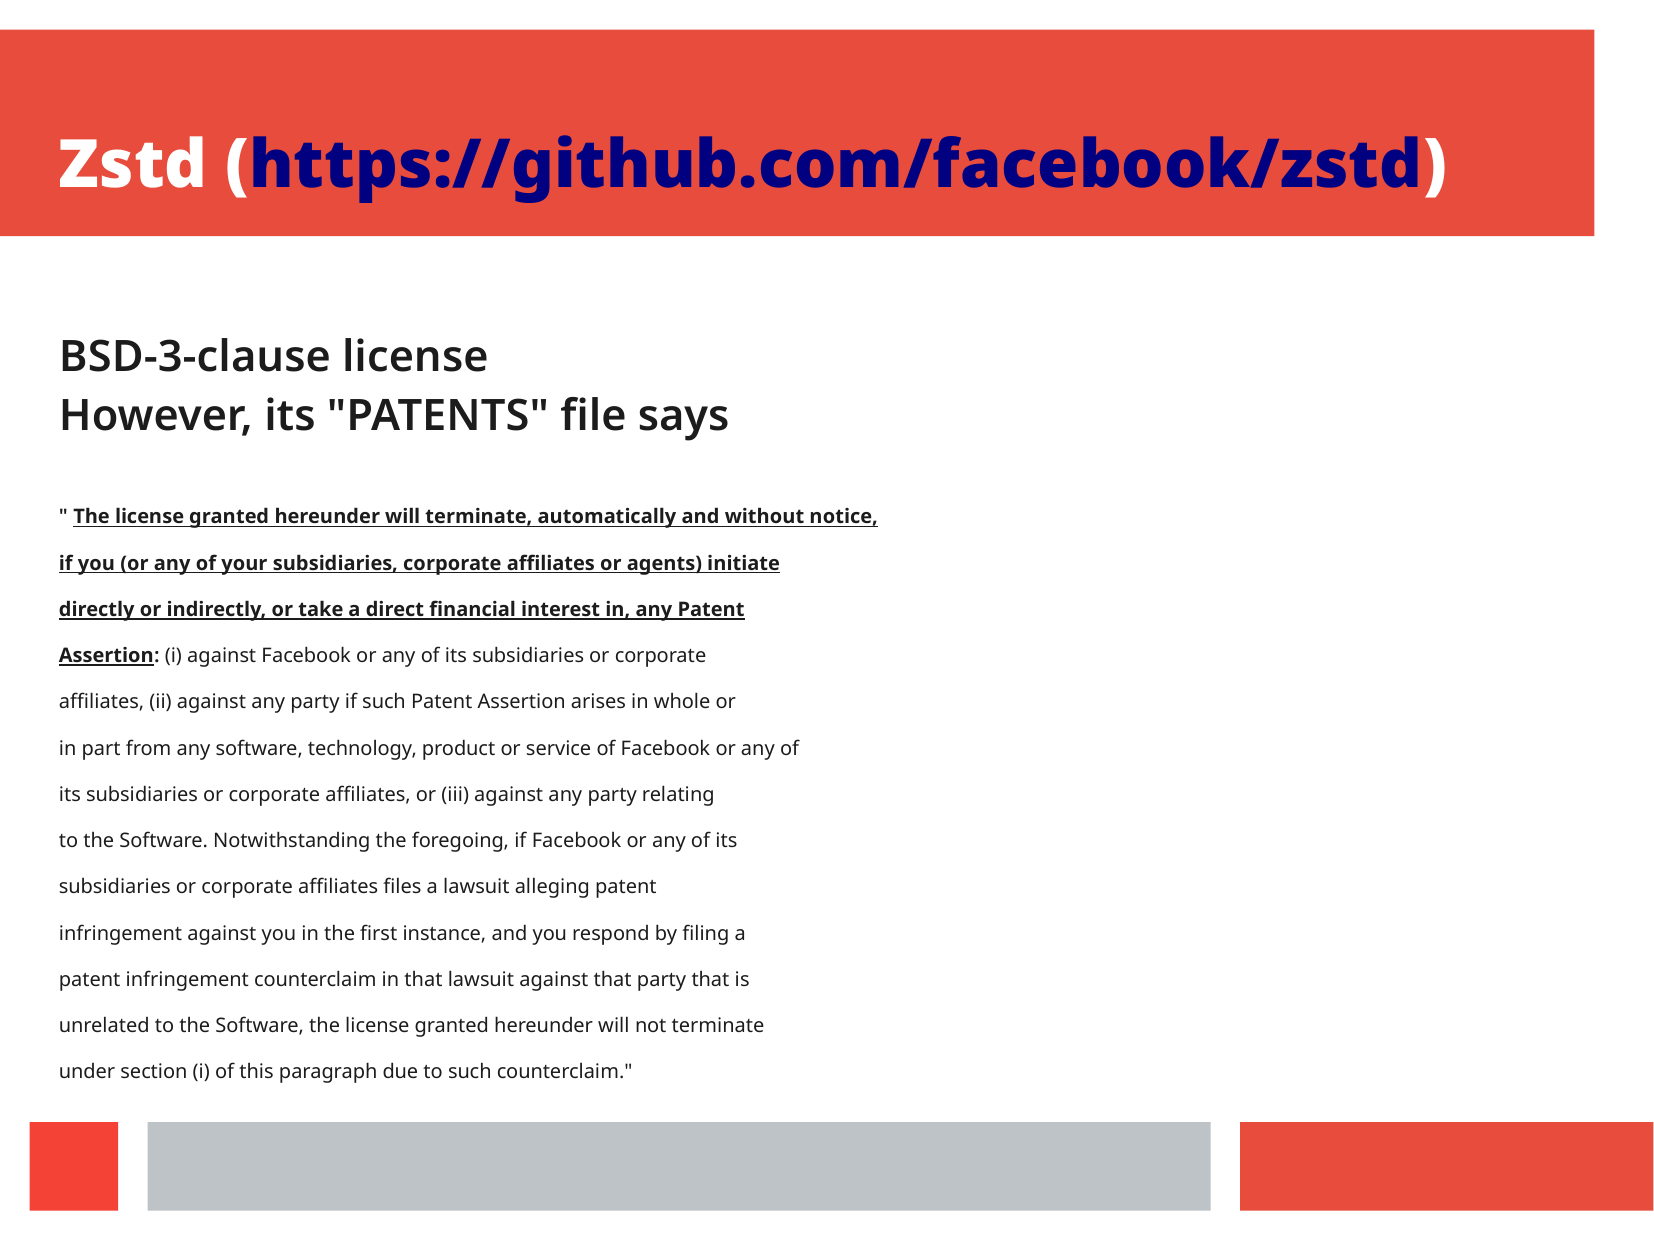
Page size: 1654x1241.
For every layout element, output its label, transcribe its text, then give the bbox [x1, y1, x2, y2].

list BSD-3-clause license However, its "PATENTS" file says " The license granted hereunder will terminate, automatically and without notice, if you (or any of your subsidiaries, corporate affiliates or agents) initiate directly or indirectly, or take a direct financial interest in, any Patent Assertion: (i) against Facebook or any of its subsidiaries or corporate affiliates, (ii) against any party if such Patent Assertion arises in whole or in part from any software, technology, product or service of Facebook or any of its subsidiaries or corporate affiliates, or (iii) against any party relating to the Software. Notwithstanding the foregoing, if Facebook or any of its subsidiaries or corporate affiliates files a lawsuit alleging patent infringement against you in the first instance, and you respond by filing a patent infringement counterclaim in that lawsuit against that party that is unrelated to the Software, the license granted hereunder will not terminate under section (i) of this paragraph due to such counterclaim." [59, 324, 1565, 1093]
title Zstd (https://github.com/facebook/zstd) [59, 59, 1595, 207]
